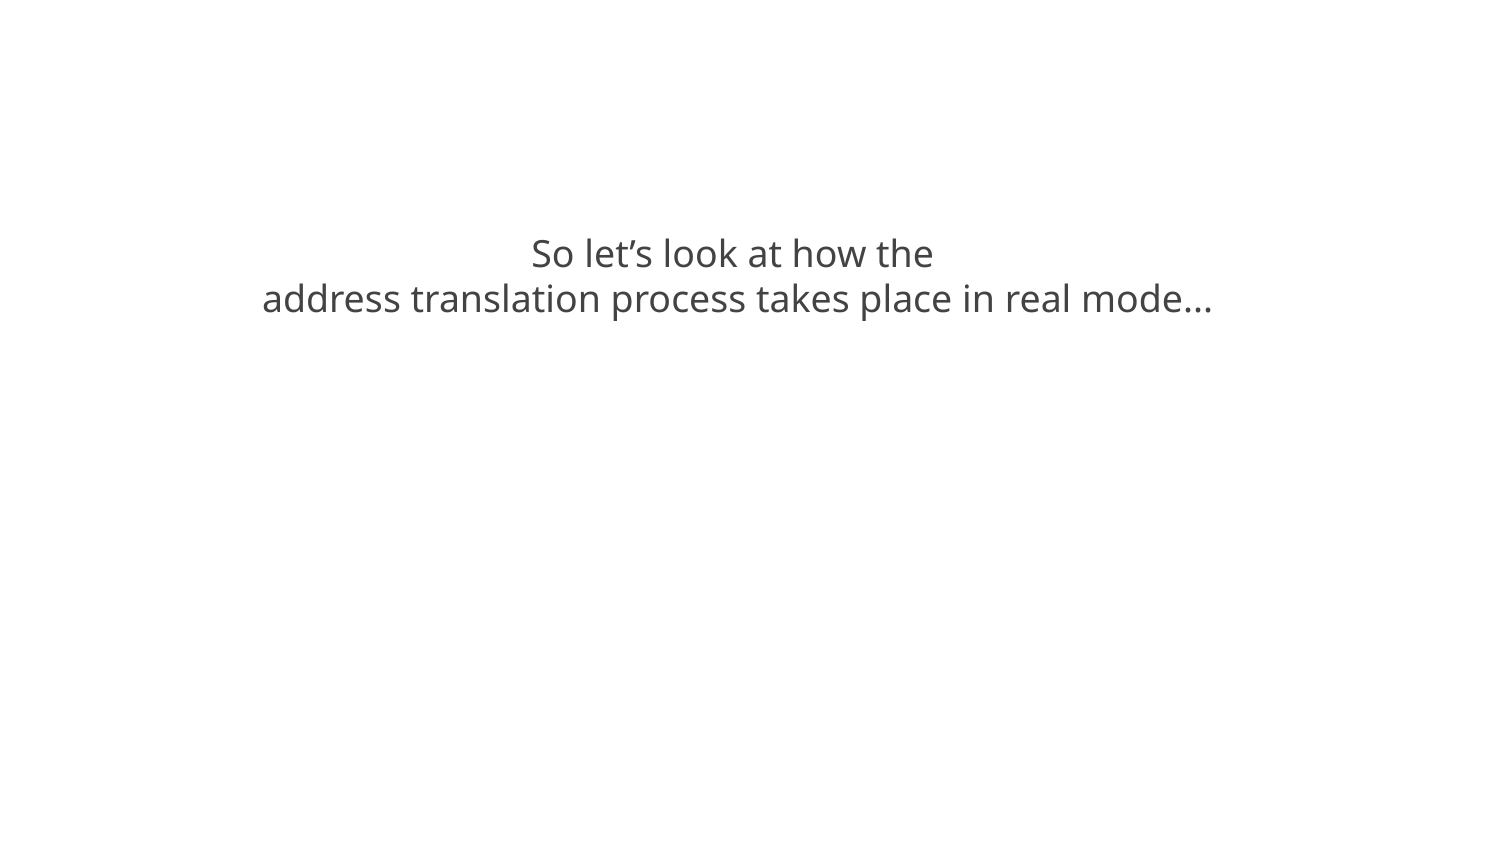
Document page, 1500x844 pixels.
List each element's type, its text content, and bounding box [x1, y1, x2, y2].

text_box So let’s look at how the address translation process takes place in real mode... [151, 125, 1325, 348]
